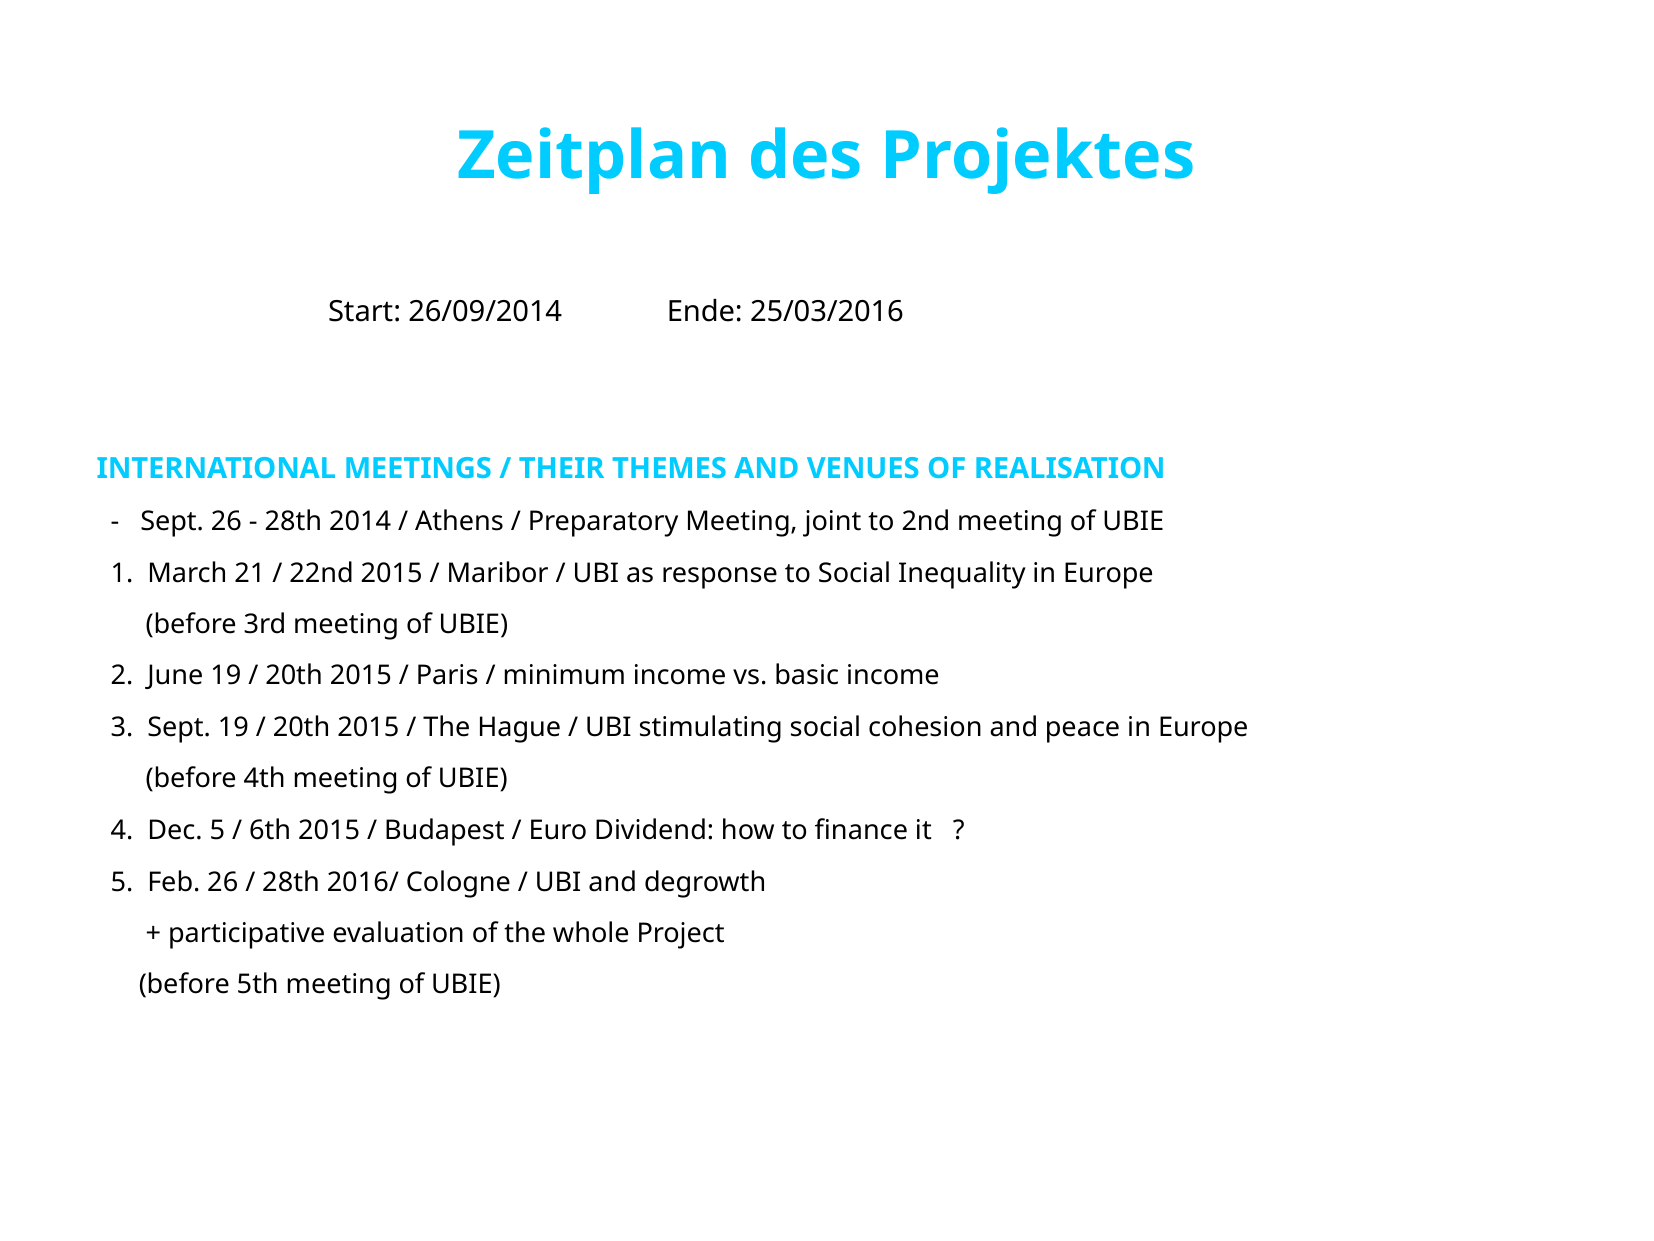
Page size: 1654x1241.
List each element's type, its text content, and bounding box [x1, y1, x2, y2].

title Zeitplan des Projektes [82, 49, 1571, 257]
list Start: 26/09/2014 Ende: 25/03/2016 INTERNATIONAL MEETINGS / THEIR THEMES AND VENUES OF REALISATION - Sept. 26 - 28th 2014 / Athens / Preparatory Meeting, joint to 2nd meeting of UBIE 1. March 21 / 22nd 2015 / Maribor / UBI as response to Social Inequality in Europe (before 3rd meeting of UBIE) 2. June 19 / 20th 2015 / Paris / minimum income vs. basic income 3. Sept. 19 / 20th 2015 / The Hague / UBI stimulating social cohesion and peace in Europe (before 4th meeting of UBIE) 4. Dec. 5 / 6th 2015 / Budapest / Euro Dividend: how to finance it ? 5. Feb. 26 / 28th 2016/ Cologne / UBI and degrowth + participative evaluation of the whole Project (before 5th meeting of UBIE) [82, 290, 1571, 1010]
